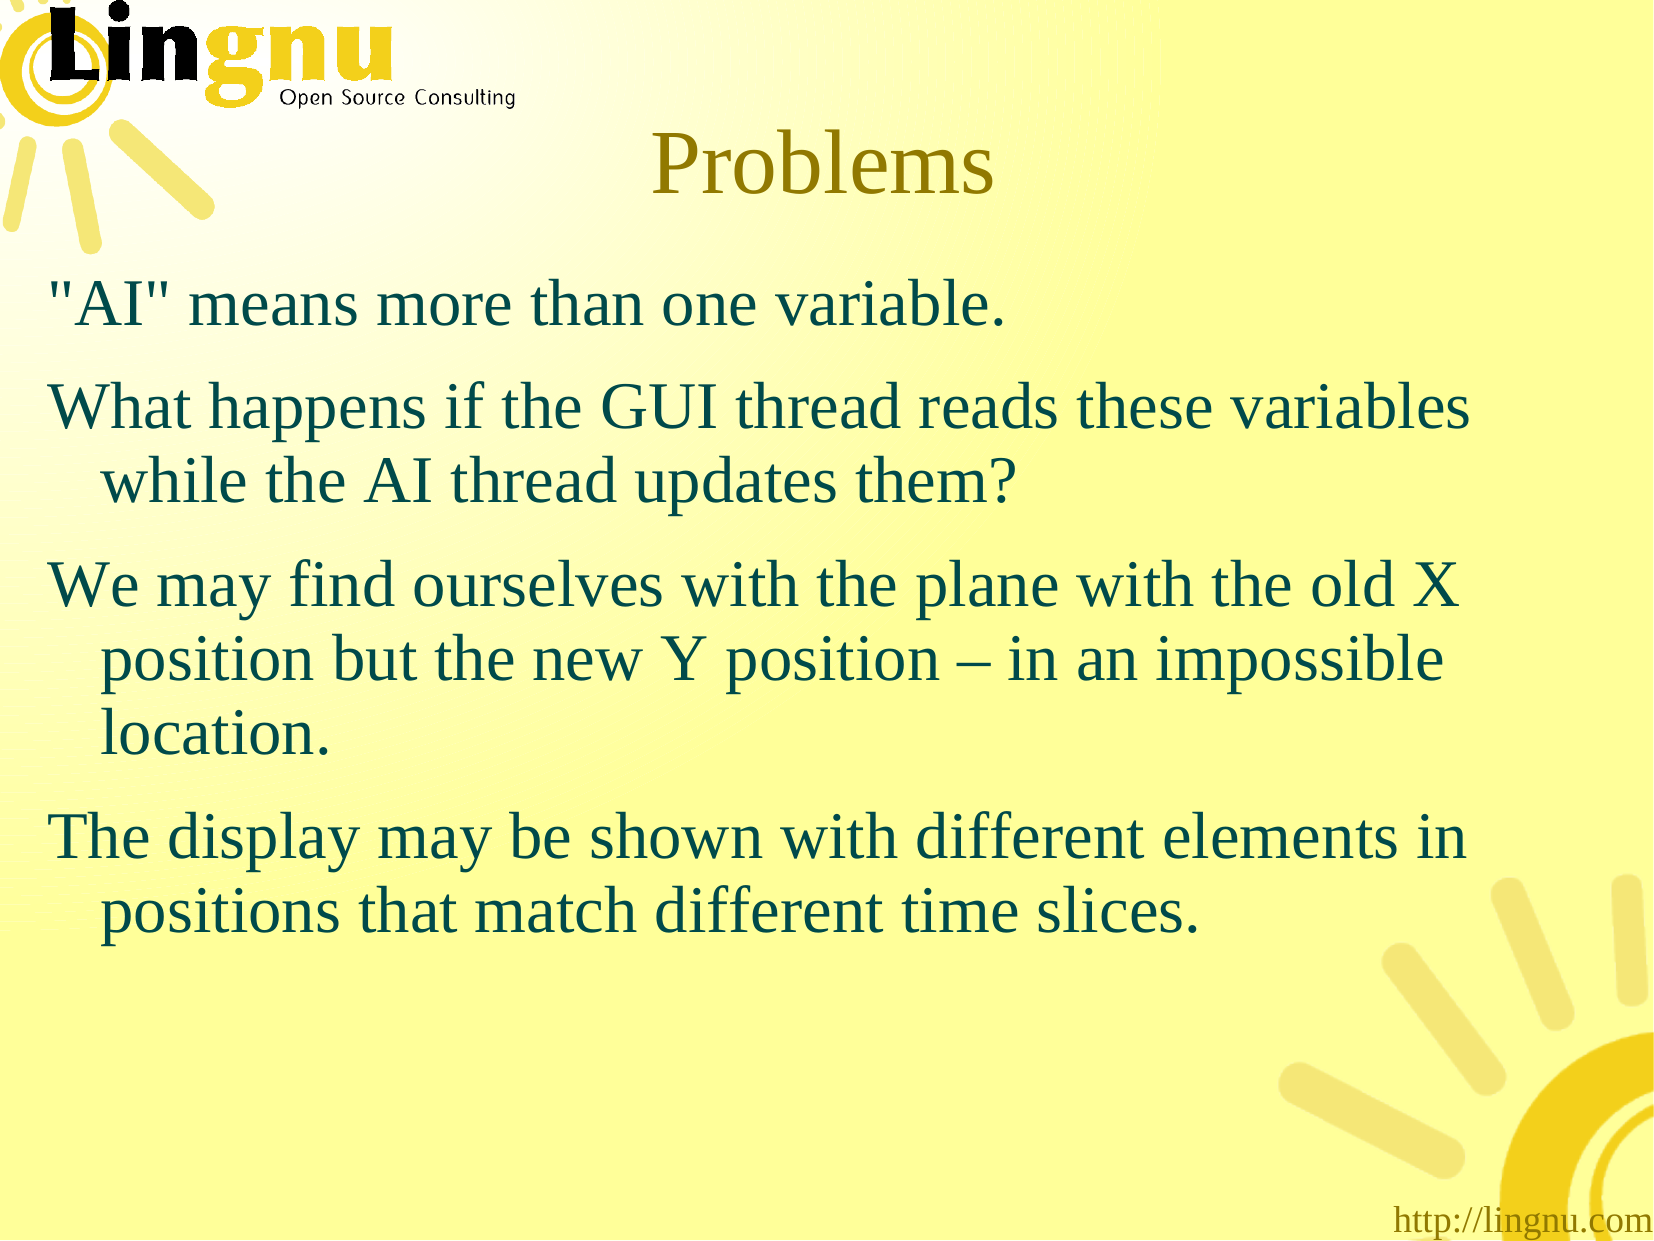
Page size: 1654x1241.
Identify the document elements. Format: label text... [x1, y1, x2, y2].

picture [0, 0, 516, 256]
title Problems [118, 58, 1531, 265]
picture [1256, 871, 1654, 1241]
list "AI" means more than one variable. What happens if the GUI thread reads these variables while the AI thread updates them? We may find ourselves with the plane with the old X position but the new Y position – in an impossible location. The display may be shown with different elements in positions that match different time slices. [29, 265, 1625, 1211]
